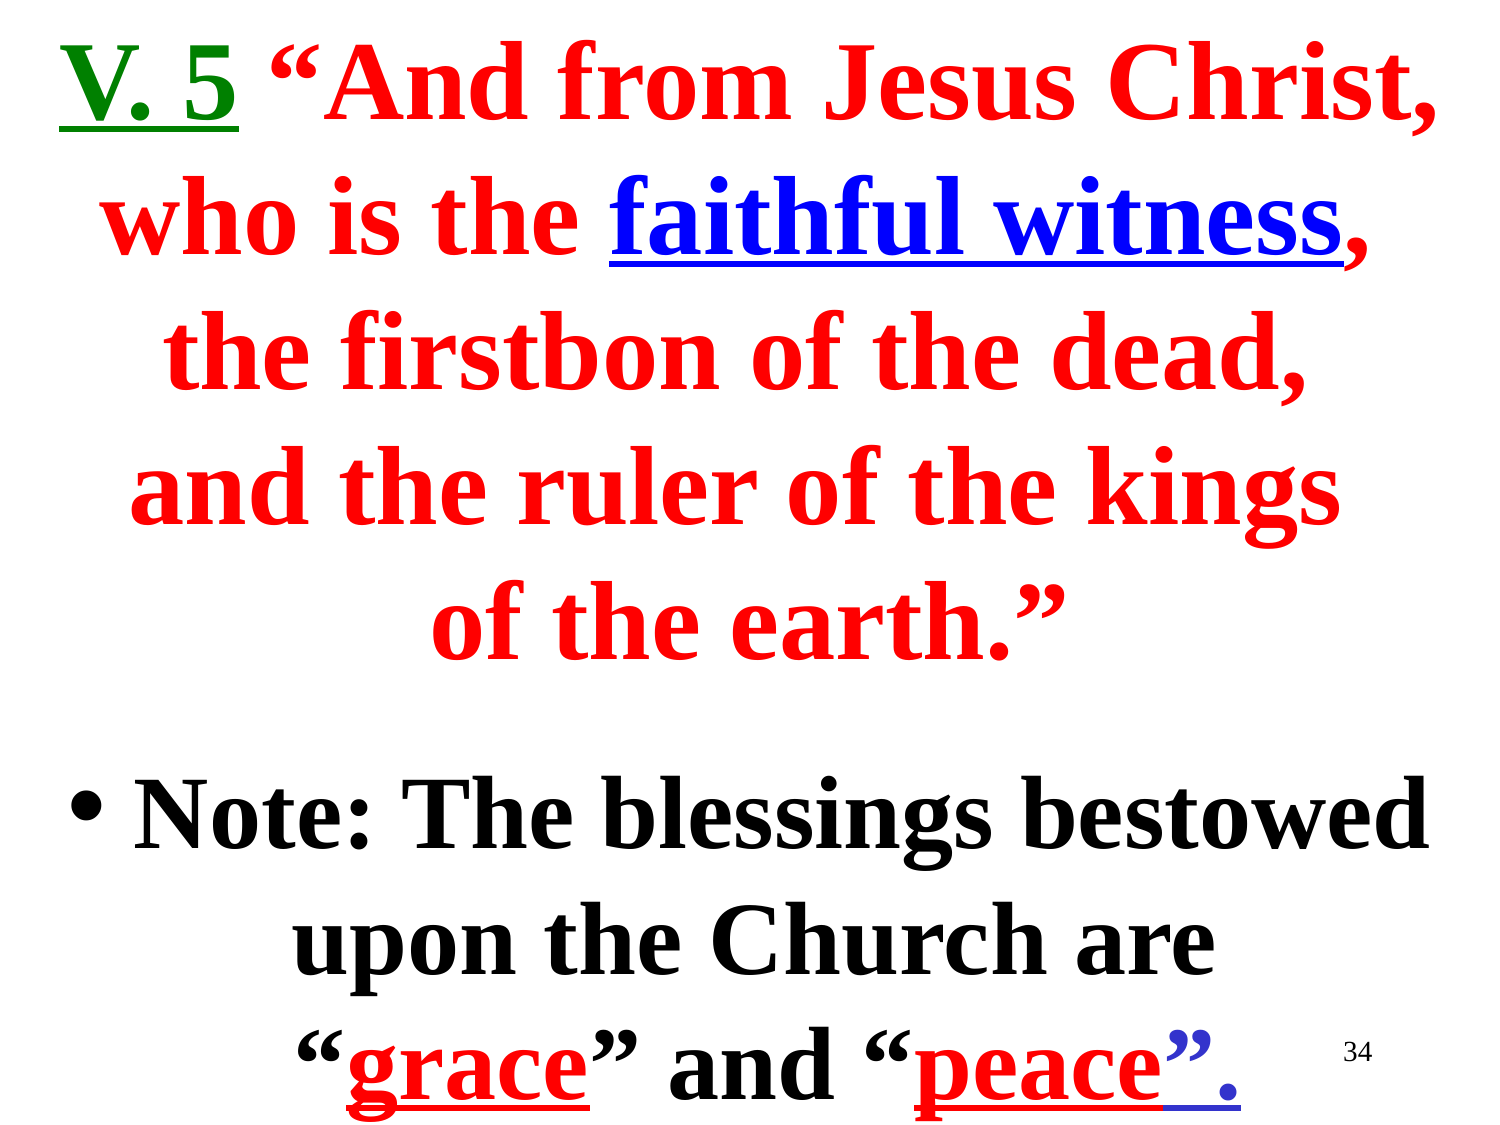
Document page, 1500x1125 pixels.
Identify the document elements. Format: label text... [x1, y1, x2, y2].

text_box V. 5 “And from Jesus Christ, who is the faithful witness, the firstbon of the dead, and the ruler of the kings of the earth.” Note: The blessings bestowed upon the Church are “grace” and “peace”. [0, 0, 1500, 1125]
